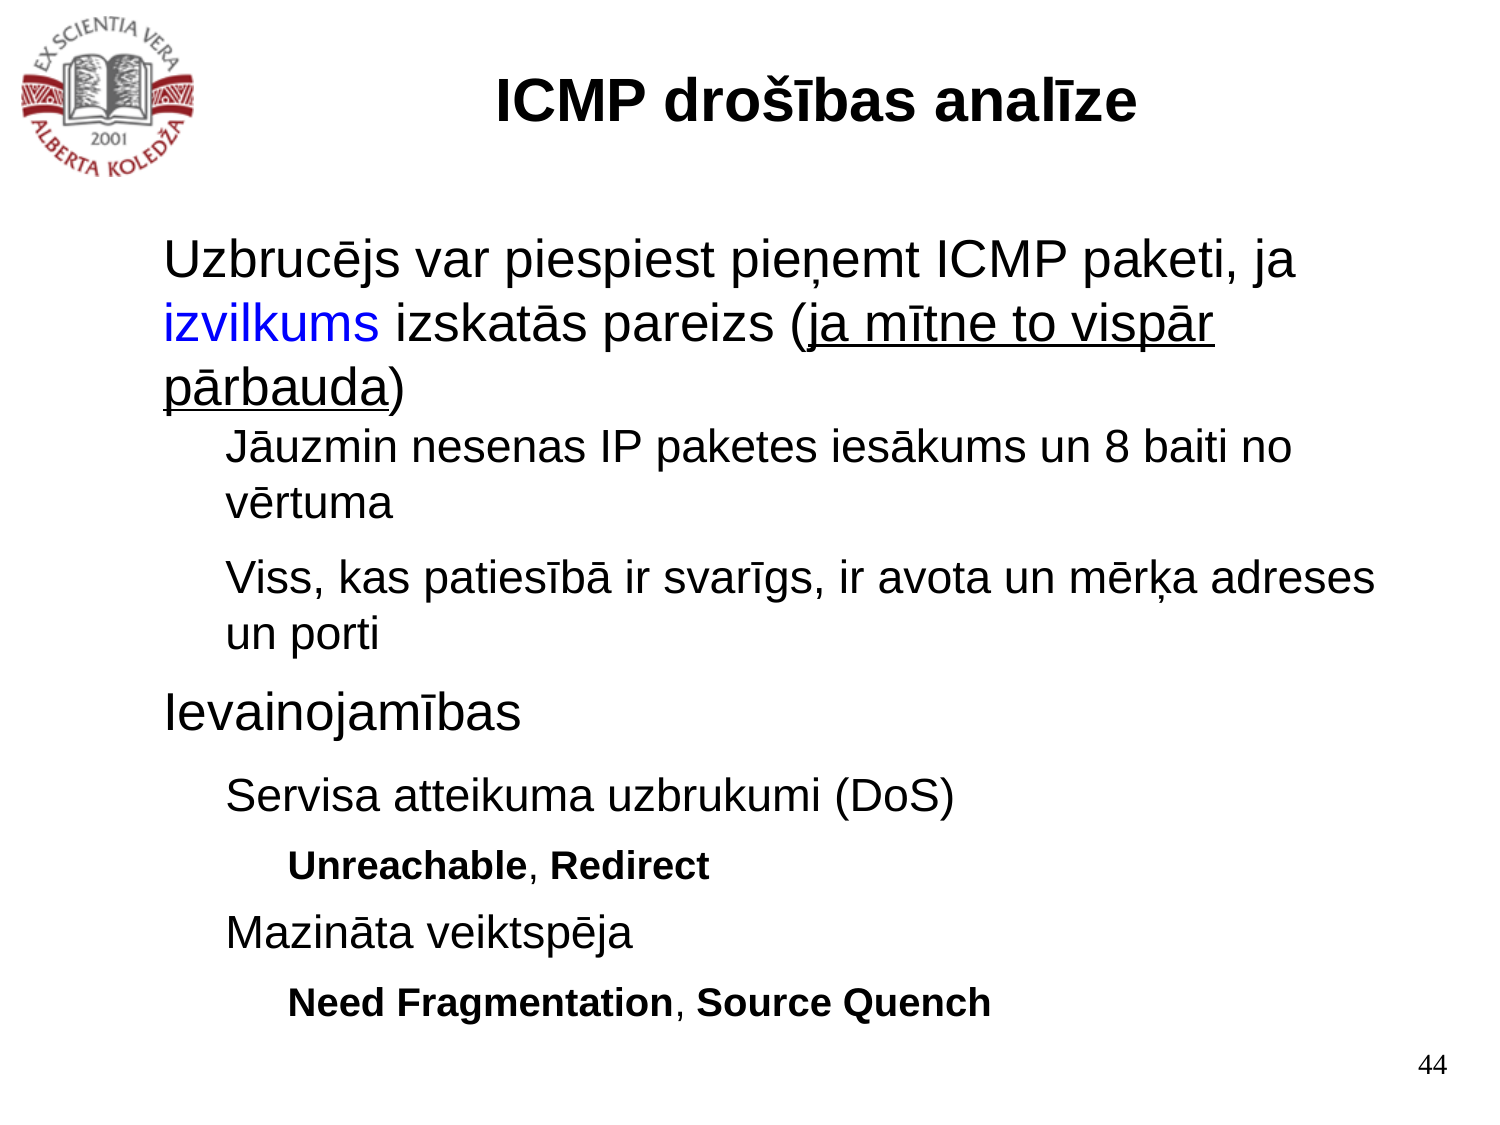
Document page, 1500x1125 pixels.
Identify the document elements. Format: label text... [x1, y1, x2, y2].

title ICMP drošības analīze [187, 44, 1425, 150]
text_box <skaitlis> [1312, 1037, 1463, 1101]
list Uzbrucējs var piespiest pieņemt ICMP paketi, ja izvilkums izskatās pareizs (ja mītne to vispār pārbauda) Jāuzmin nesenas IP paketes iesākums un 8 baiti no vērtuma Viss, kas patiesībā ir svarīgs, ir avota un mērķa adreses un porti Ievainojamības Servisa atteikuma uzbrukumi (DoS) Unreachable, Redirect Mazināta veiktspēja Need Fragmentation, Source Quench [85, 216, 1436, 1035]
picture [21, 16, 194, 177]
